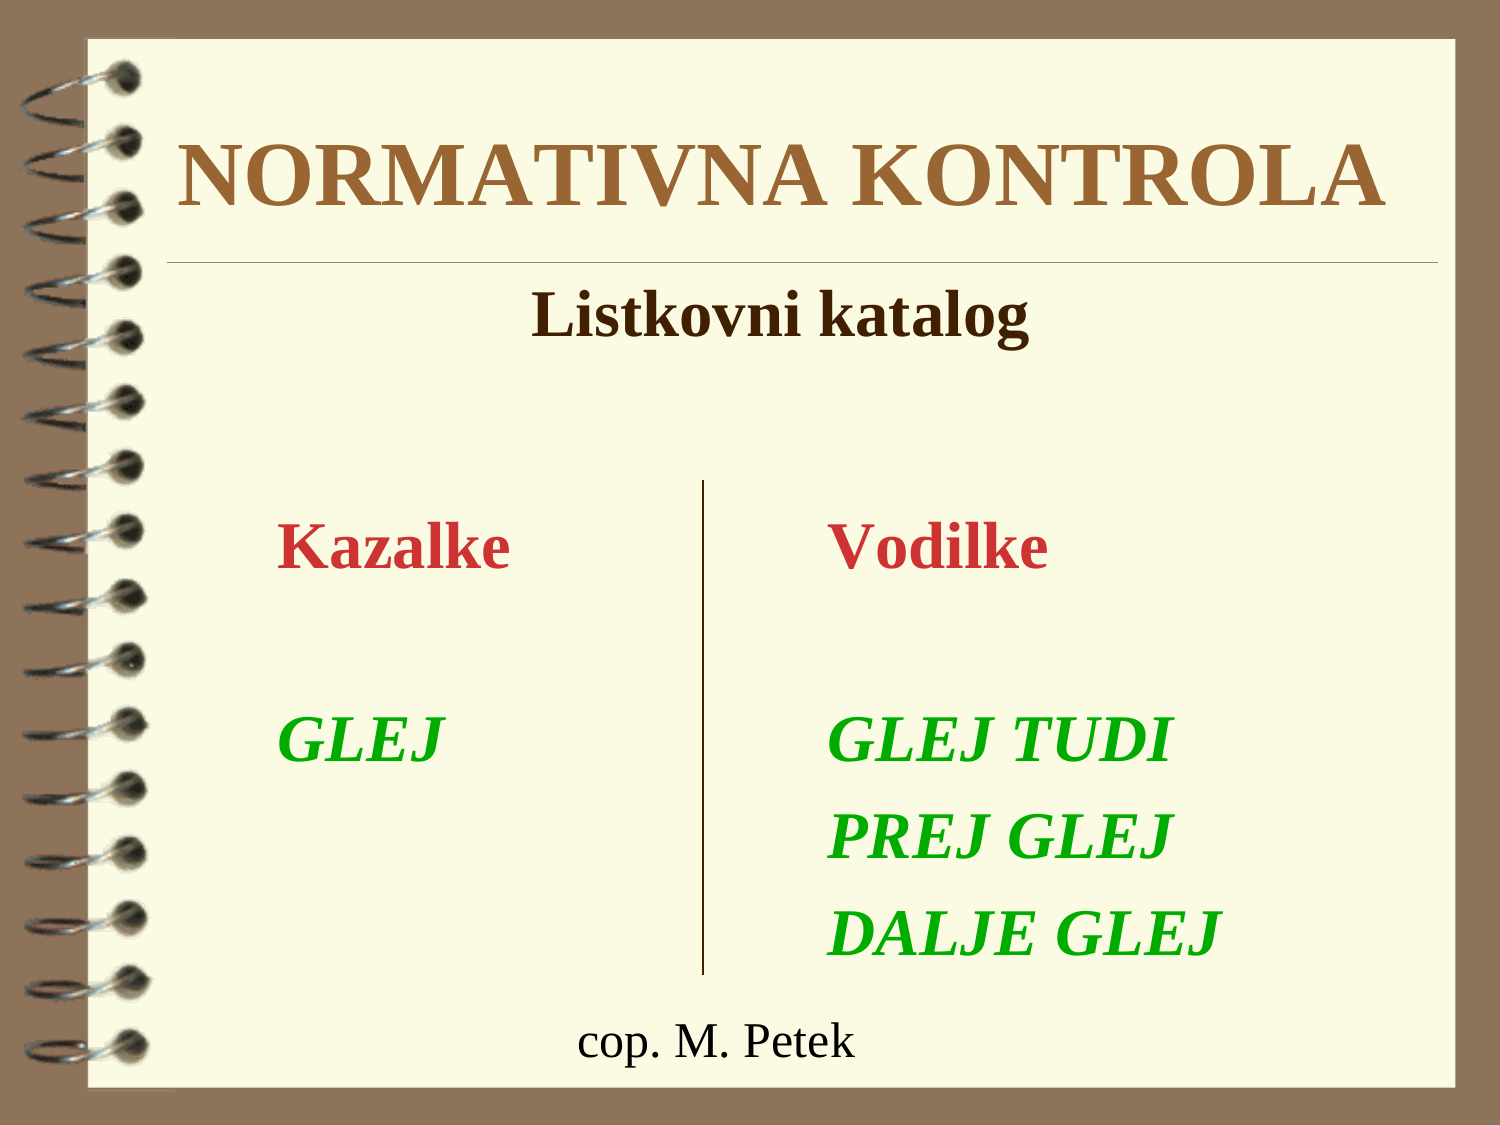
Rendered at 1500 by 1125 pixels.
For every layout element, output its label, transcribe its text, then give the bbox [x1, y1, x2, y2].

picture [0, 0, 175, 1125]
list Kazalke GLEJ [162, 397, 739, 1125]
title NORMATIVNA KONTROLA [162, 74, 1438, 263]
list Vodilke GLEJ TUDI PREJ GLEJ DALJE GLEJ [812, 397, 1438, 1073]
text_box Listkovni katalog [162, 262, 1400, 358]
